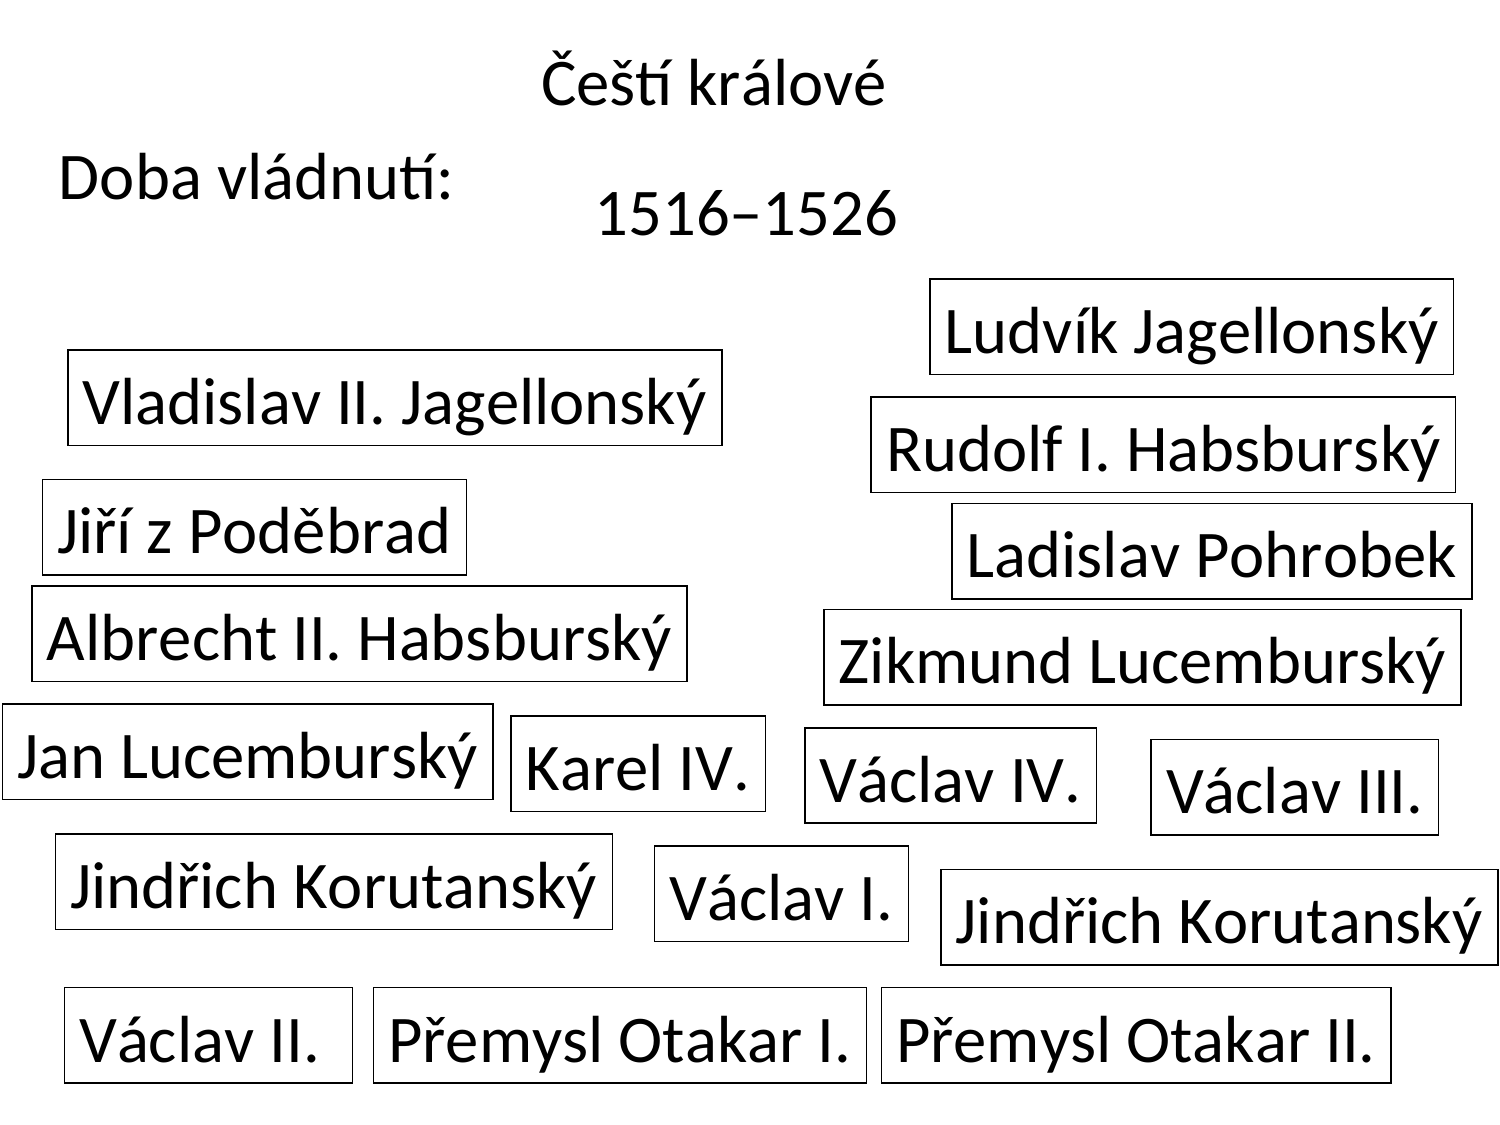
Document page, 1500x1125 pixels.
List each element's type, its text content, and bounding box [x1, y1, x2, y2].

text_box Václav III. [1151, 739, 1439, 835]
text_box Václav I. [654, 846, 909, 942]
text_box Zikmund Lucemburský [824, 609, 1462, 706]
text_box Jiří z Poděbrad [42, 479, 467, 576]
text_box Ludvík Jagellonský [929, 278, 1454, 375]
text_box Přemysl Otakar I. [373, 987, 867, 1084]
text_box Karel IV. [510, 716, 766, 812]
text_box Václav II. [64, 987, 353, 1084]
text_box Jan Lucemburský [2, 704, 493, 800]
text_box 1516–1526 [549, 160, 913, 257]
text_box Čeští králové [526, 30, 903, 127]
text_box Doba vládnutí: [44, 125, 470, 221]
text_box Jindřich Korutanský [940, 869, 1498, 965]
text_box Jindřich Korutanský [55, 834, 613, 930]
text_box Rudolf I. Habsburský [871, 397, 1456, 493]
text_box Ladislav Pohrobek [951, 503, 1473, 599]
text_box Přemysl Otakar II. [881, 987, 1392, 1084]
text_box Albrecht II. Habsburský [32, 586, 687, 682]
text_box Václav IV. [805, 727, 1097, 824]
text_box Vladislav II. Jagellonský [68, 349, 722, 446]
